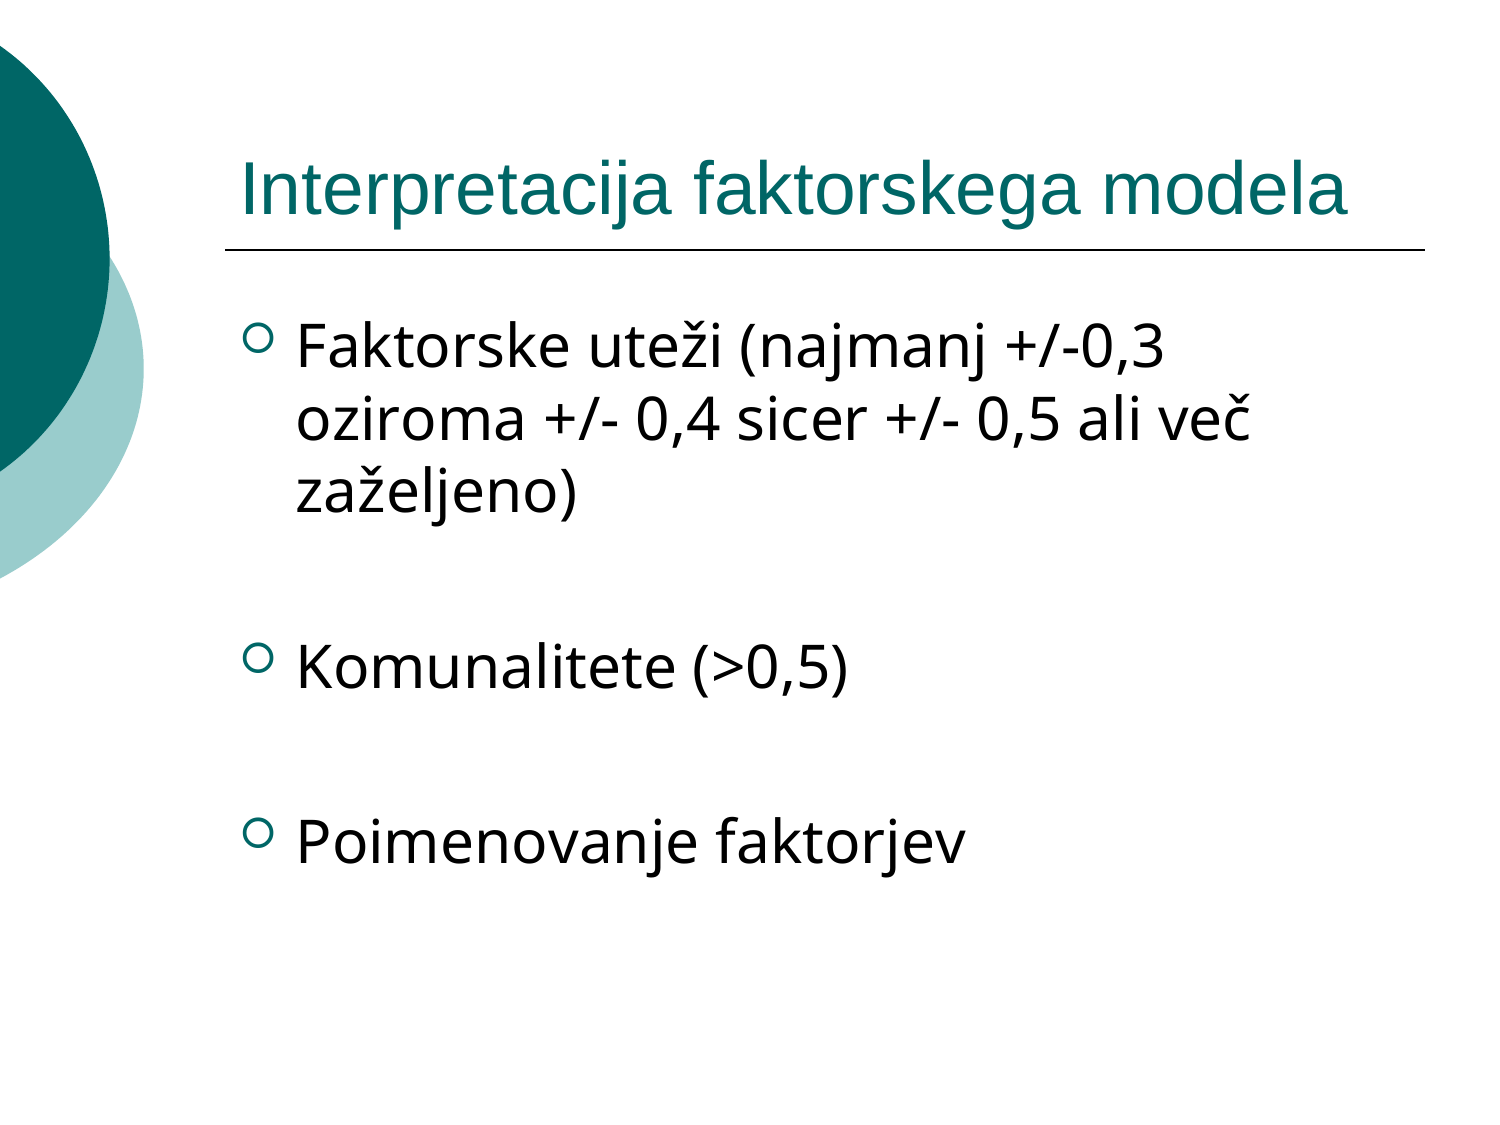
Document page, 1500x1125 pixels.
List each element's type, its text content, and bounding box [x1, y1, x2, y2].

title Interpretacija faktorskega modela [224, 49, 1425, 237]
list Faktorske uteži (najmanj +/-0,3 oziroma +/- 0,4 sicer +/- 0,5 ali več zaželjeno) Komunalitete (>0,5) Poimenovanje faktorjev [224, 299, 1425, 975]
